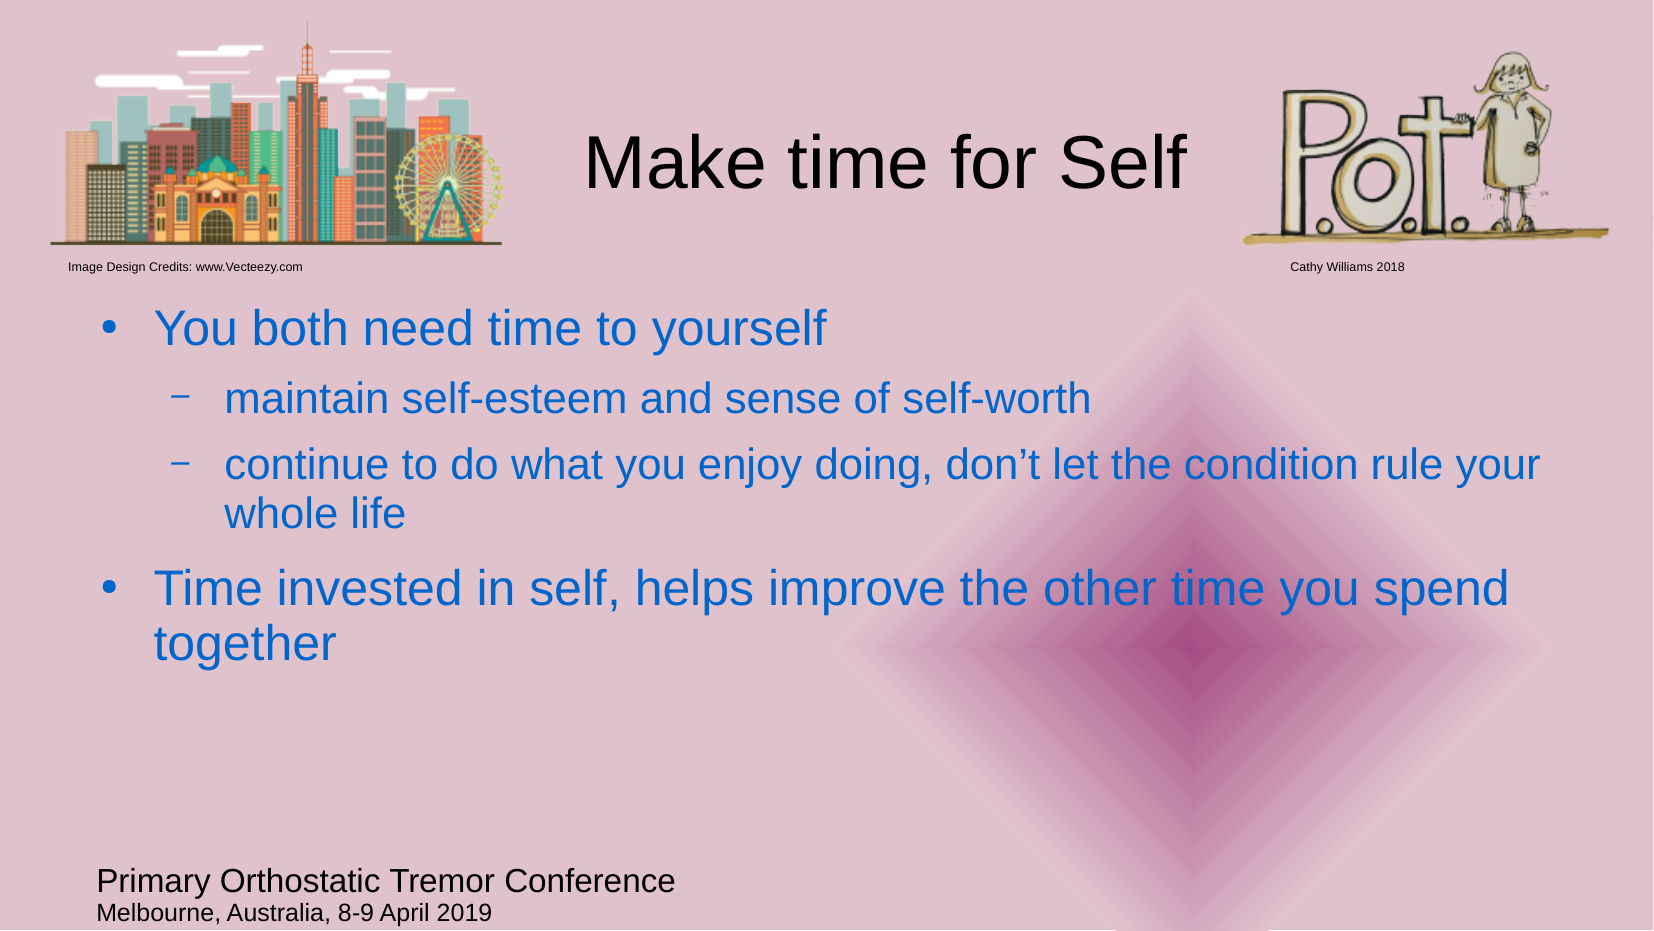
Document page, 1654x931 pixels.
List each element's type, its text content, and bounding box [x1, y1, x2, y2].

list You both need time to yourself maintain self-esteem and sense of self-worth continue to do what you enjoy doing, don’t let the condition rule your whole life Time invested in self, helps improve the other time you spend together [82, 300, 1571, 840]
title Make time for Self [507, 72, 1264, 254]
picture [1204, 0, 1654, 313]
picture [41, 14, 514, 254]
